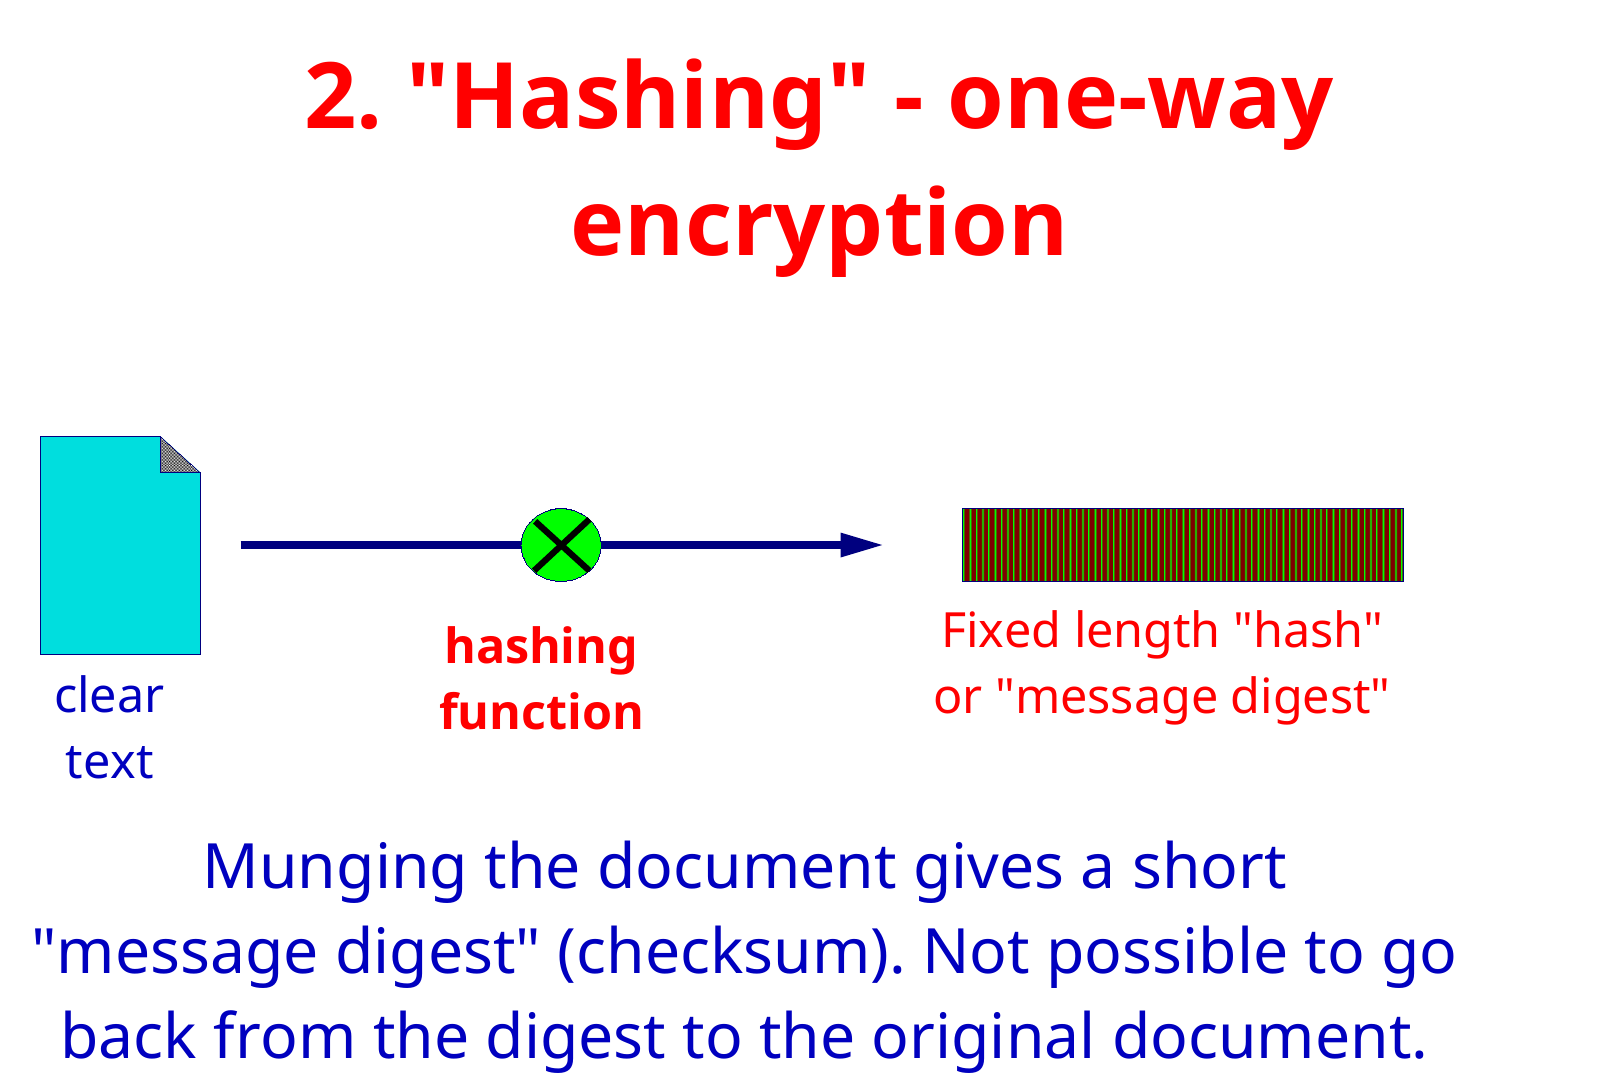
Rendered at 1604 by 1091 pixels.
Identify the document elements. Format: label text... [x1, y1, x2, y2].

text_box [962, 508, 1404, 582]
text_box hashing function [439, 611, 644, 744]
text_box clear text [54, 660, 165, 793]
text_box [40, 436, 201, 655]
text_box Munging the document gives a short "message digest" (checksum). Not possible to go back from the digest to the original document. [31, 821, 1460, 1077]
text_box [567, 521, 602, 569]
title 2. "Hashing" - one-way encryption [263, 27, 1377, 235]
text_box [520, 508, 587, 582]
text_box Fixed length "hash" or "message digest" [933, 596, 1391, 729]
